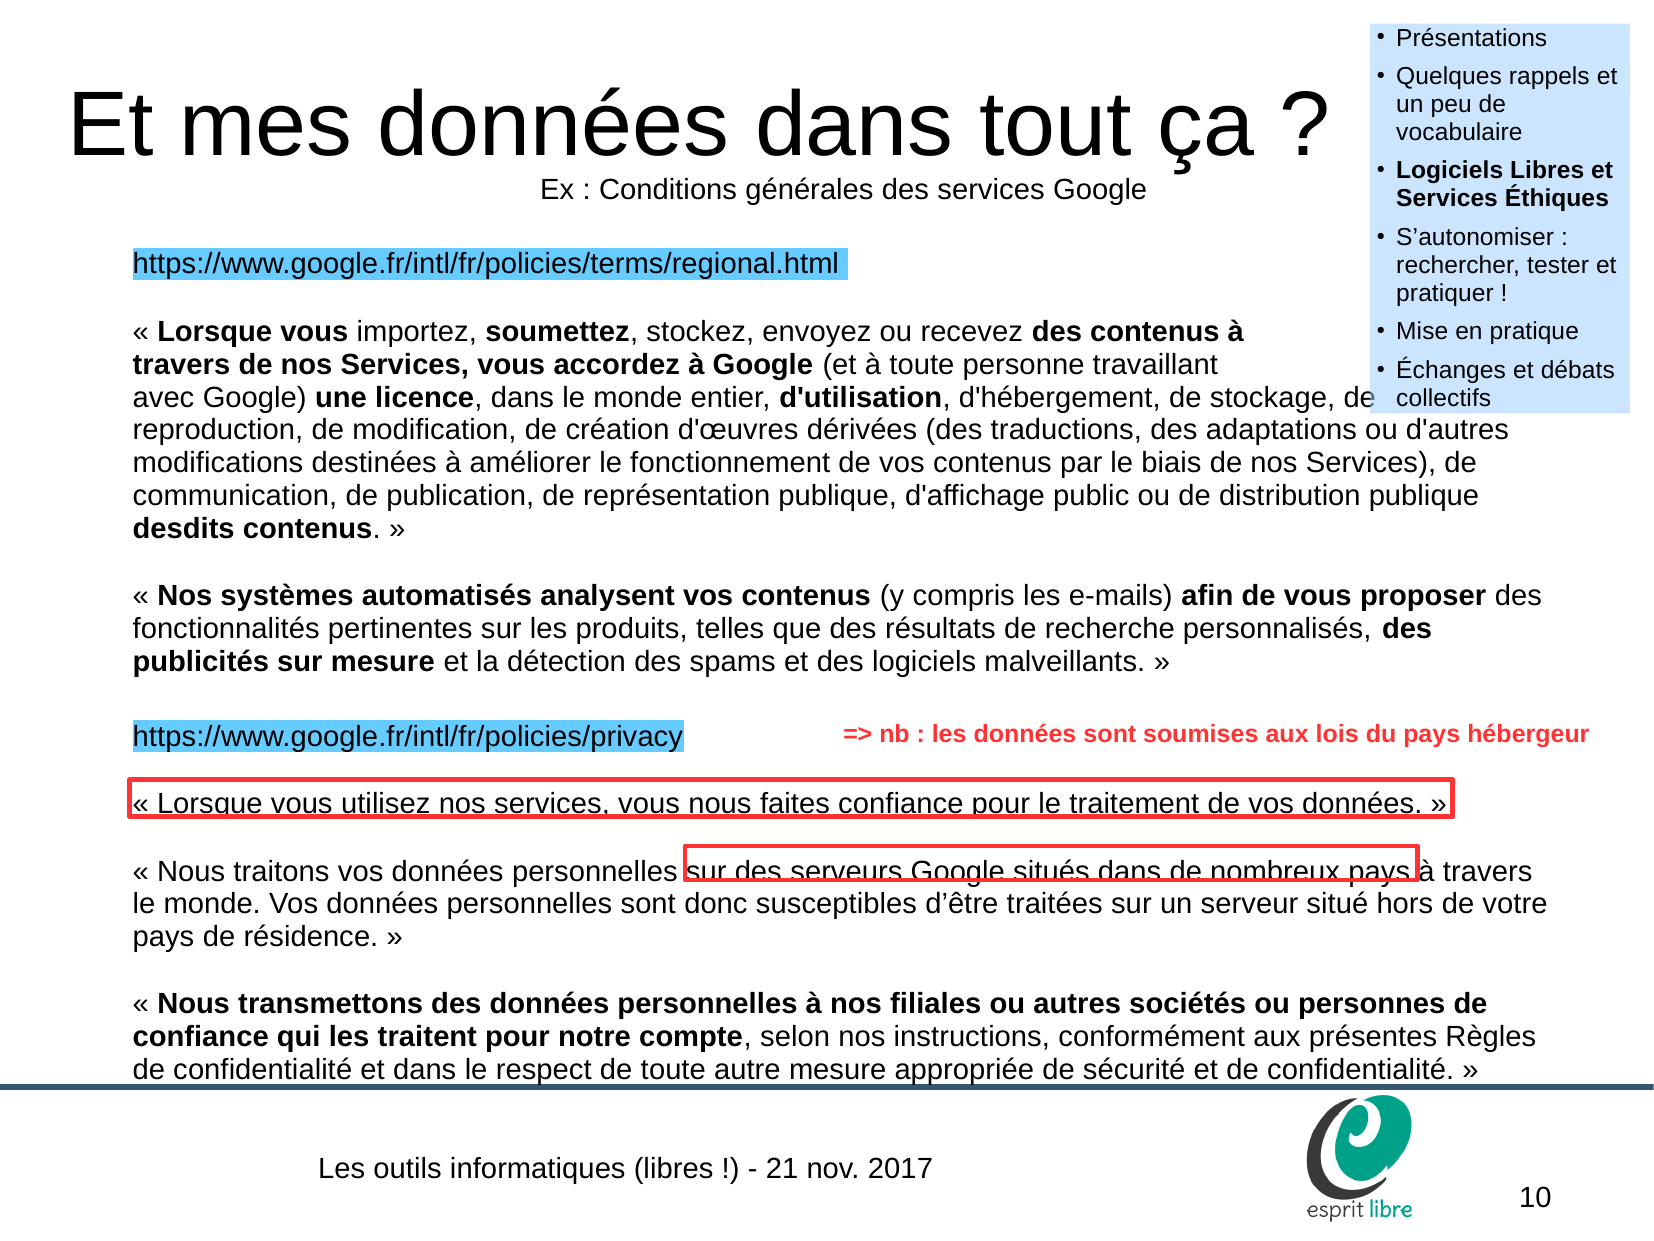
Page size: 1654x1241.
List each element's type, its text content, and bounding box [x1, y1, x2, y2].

list Présentations Quelques rappels et un peu de vocabulaire Logiciels Libres et Services Éthiques S’autonomiser : rechercher, tester et pratiquer ! Mise en pratique Échanges et débats collectifs [1370, 23, 1630, 414]
text_box Ex : Conditions générales des services Google https://www.google.fr/intl/fr/policies/terms/regional.html « Lorsque vous importez, soumettez, stockez, envoyez ou recevez des contenus à travers de nos Services, vous accordez à Google (et à toute personne travaillant avec Google) une licence, dans le monde entier, d'utilisation, d'hébergement, de stockage, de reproduction, de modification, de création d'œuvres dérivées (des traductions, des adaptations ou d'autres modifications destinées à améliorer le fonctionnement de vos contenus par le biais de nos Services), de communication, de publication, de représentation publique, d'affichage public ou de distribution publique desdits contenus. » « Nos systèmes automatisés analysent vos contenus (y compris les e-mails) afin de vous proposer des fonctionnalités pertinentes sur les produits, telles que des résultats de recherche personnalisés, des publicités sur mesure et la détection des spams et des logiciels malveillants. » https://www.google.fr/intl/fr/policies/privacy « Lorsque vous utilisez nos services, vous nous faites confiance pour le traitement de vos données. » « Nous traitons vos données personnelles sur des serveurs Google situés dans de nombreux pays à travers le monde. Vos données personnelles sont donc susceptibles d’être traitées sur un serveur situé hors de votre pays de résidence. » « Nous transmettons des données personnelles à nos filiales ou autres sociétés ou personnes de confiance qui les traitent pour notre compte, selon nos instructions, conformément aux présentes Règles de confidentialité et dans le respect de toute autre mesure appropriée de sécurité et de confidentialité. » [82, 165, 1571, 1083]
title Et mes données dans tout ça ? [5, 19, 1394, 227]
text_box => nb : les données sont soumises aux lois du pays hébergeur [828, 712, 1613, 756]
picture [1293, 1092, 1424, 1223]
